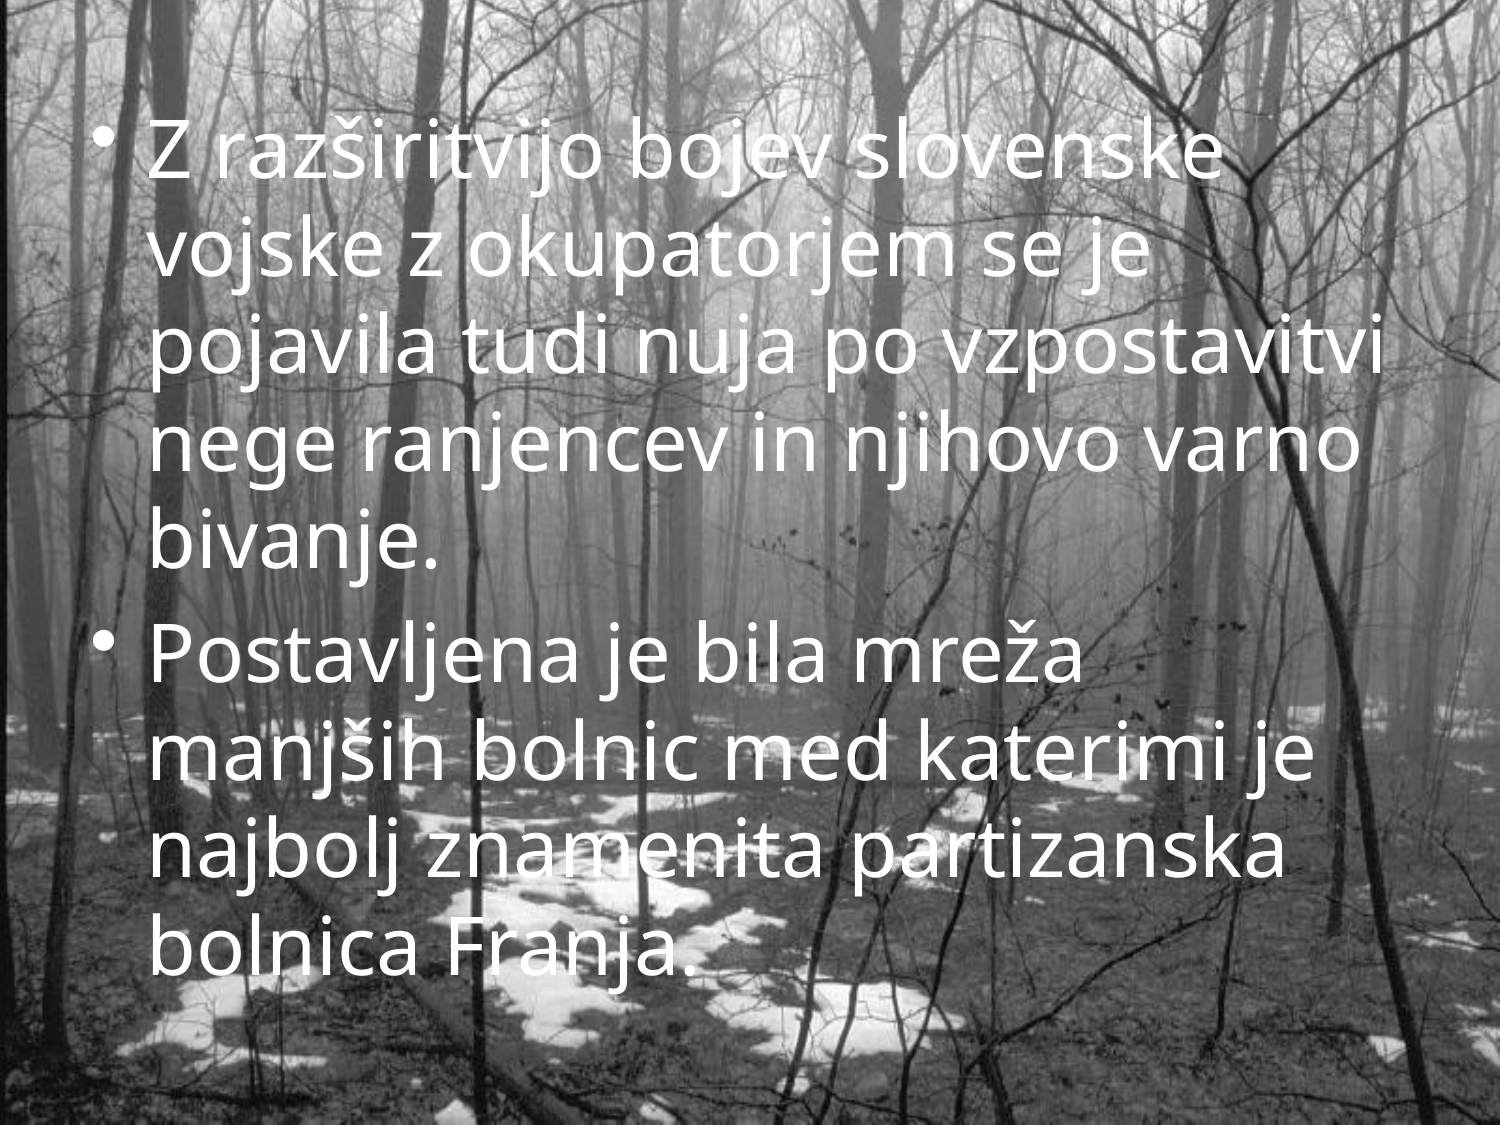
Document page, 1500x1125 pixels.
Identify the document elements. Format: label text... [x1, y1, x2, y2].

list Z razširitvijo bojev slovenske vojske z okupatorjem se je pojavila tudi nuja po vzpostavitvi nege ranjencev in njihovo varno bivanje. Postavljena je bila mreža manjših bolnic med katerimi je najbolj znamenita partizanska bolnica Franja. [75, 90, 1425, 1047]
picture [0, 0, 1500, 1125]
